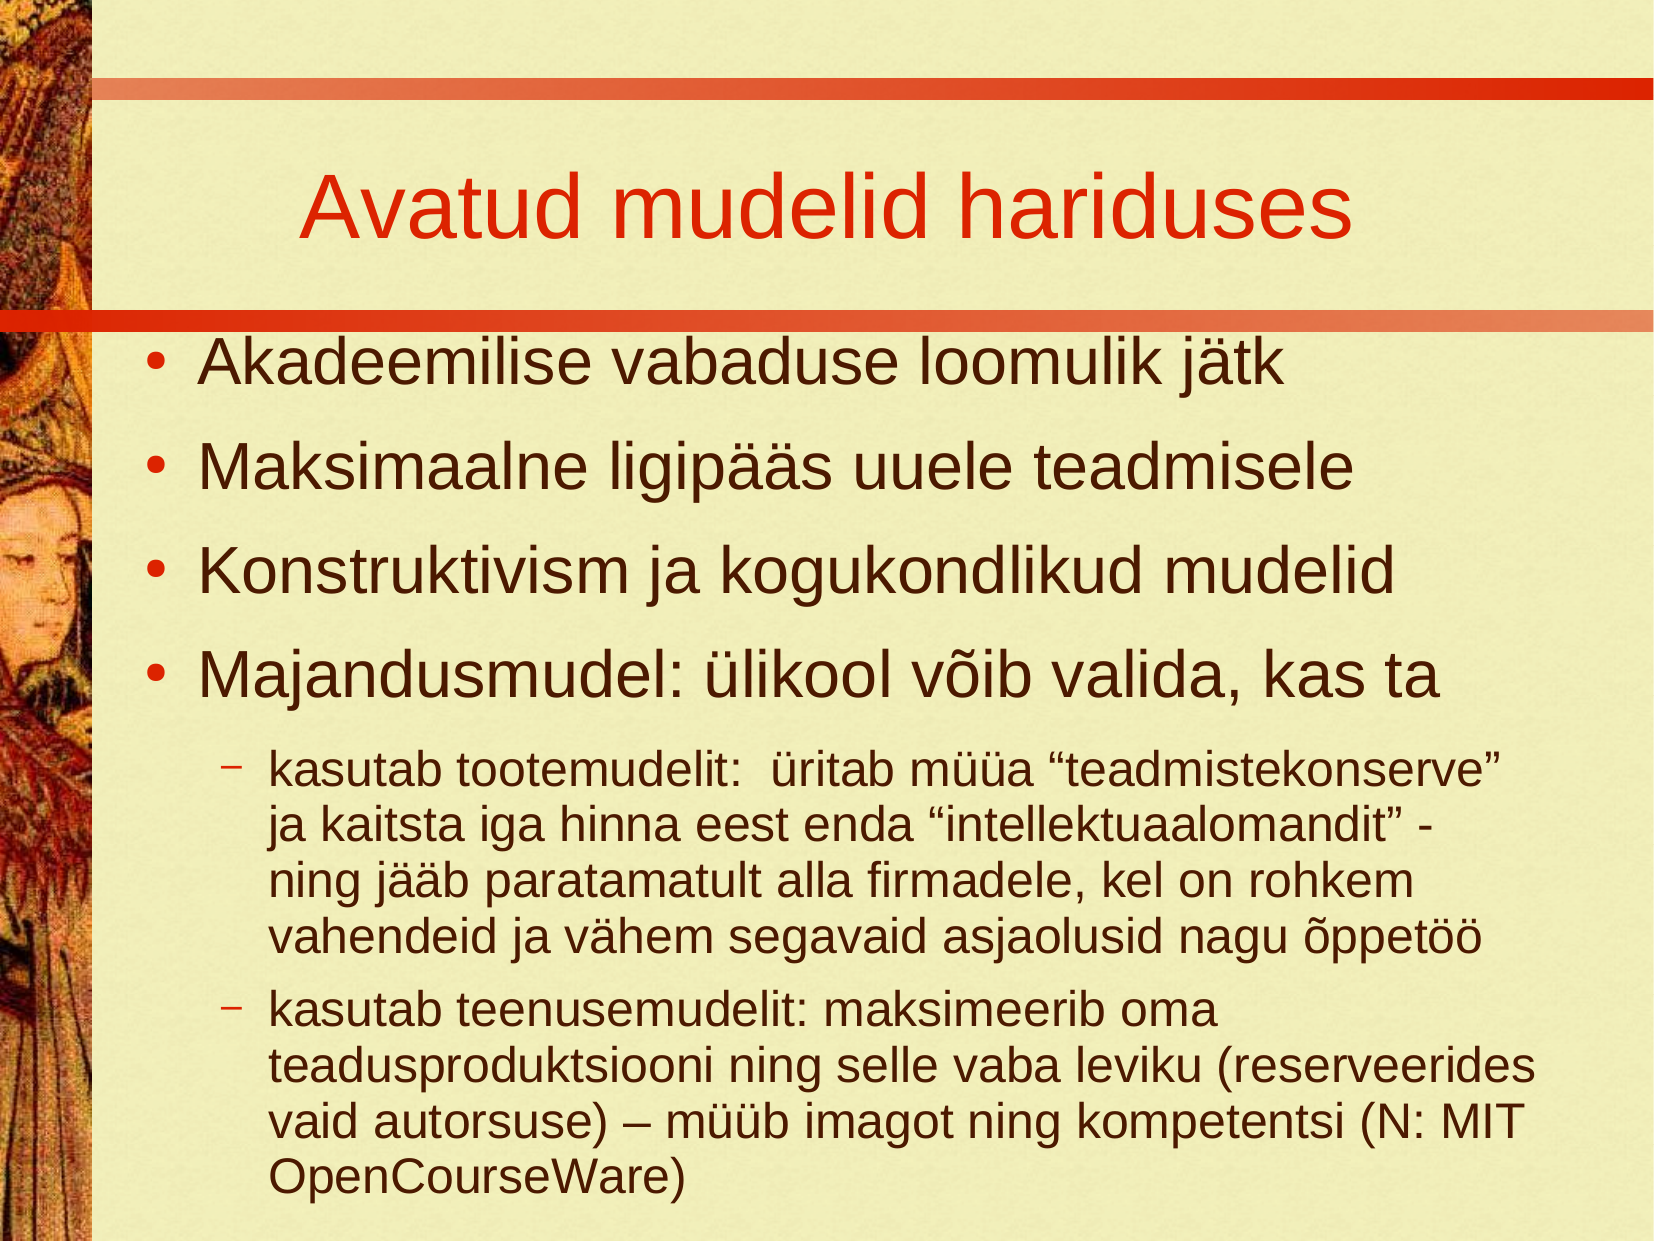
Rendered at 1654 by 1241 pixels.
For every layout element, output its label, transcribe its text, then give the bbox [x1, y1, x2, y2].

title Avatud mudelid hariduses [121, 102, 1534, 311]
picture [0, 332, 1654, 1241]
picture [0, 0, 1654, 310]
list Akadeemilise vabaduse loomulik jätk Maksimaalne ligipääs uuele teadmisele Konstruktivism ja kogukondlikud mudelid Majandusmudel: ülikool võib valida, kas ta kasutab tootemudelit: üritab müüa “teadmistekonserve” ja kaitsta iga hinna eest enda “intellektuaalomandit” - ning jääb paratamatult alla firmadele, kel on rohkem vahendeid ja vähem segavaid asjaolusid nagu õppetöö kasutab teenusemudelit: maksimeerib oma teadusproduktsiooni ning selle vaba leviku (reserveerides vaid autorsuse) – müüb imagot ning kompetentsi (N: MIT OpenCourseWare) [126, 324, 1539, 1205]
